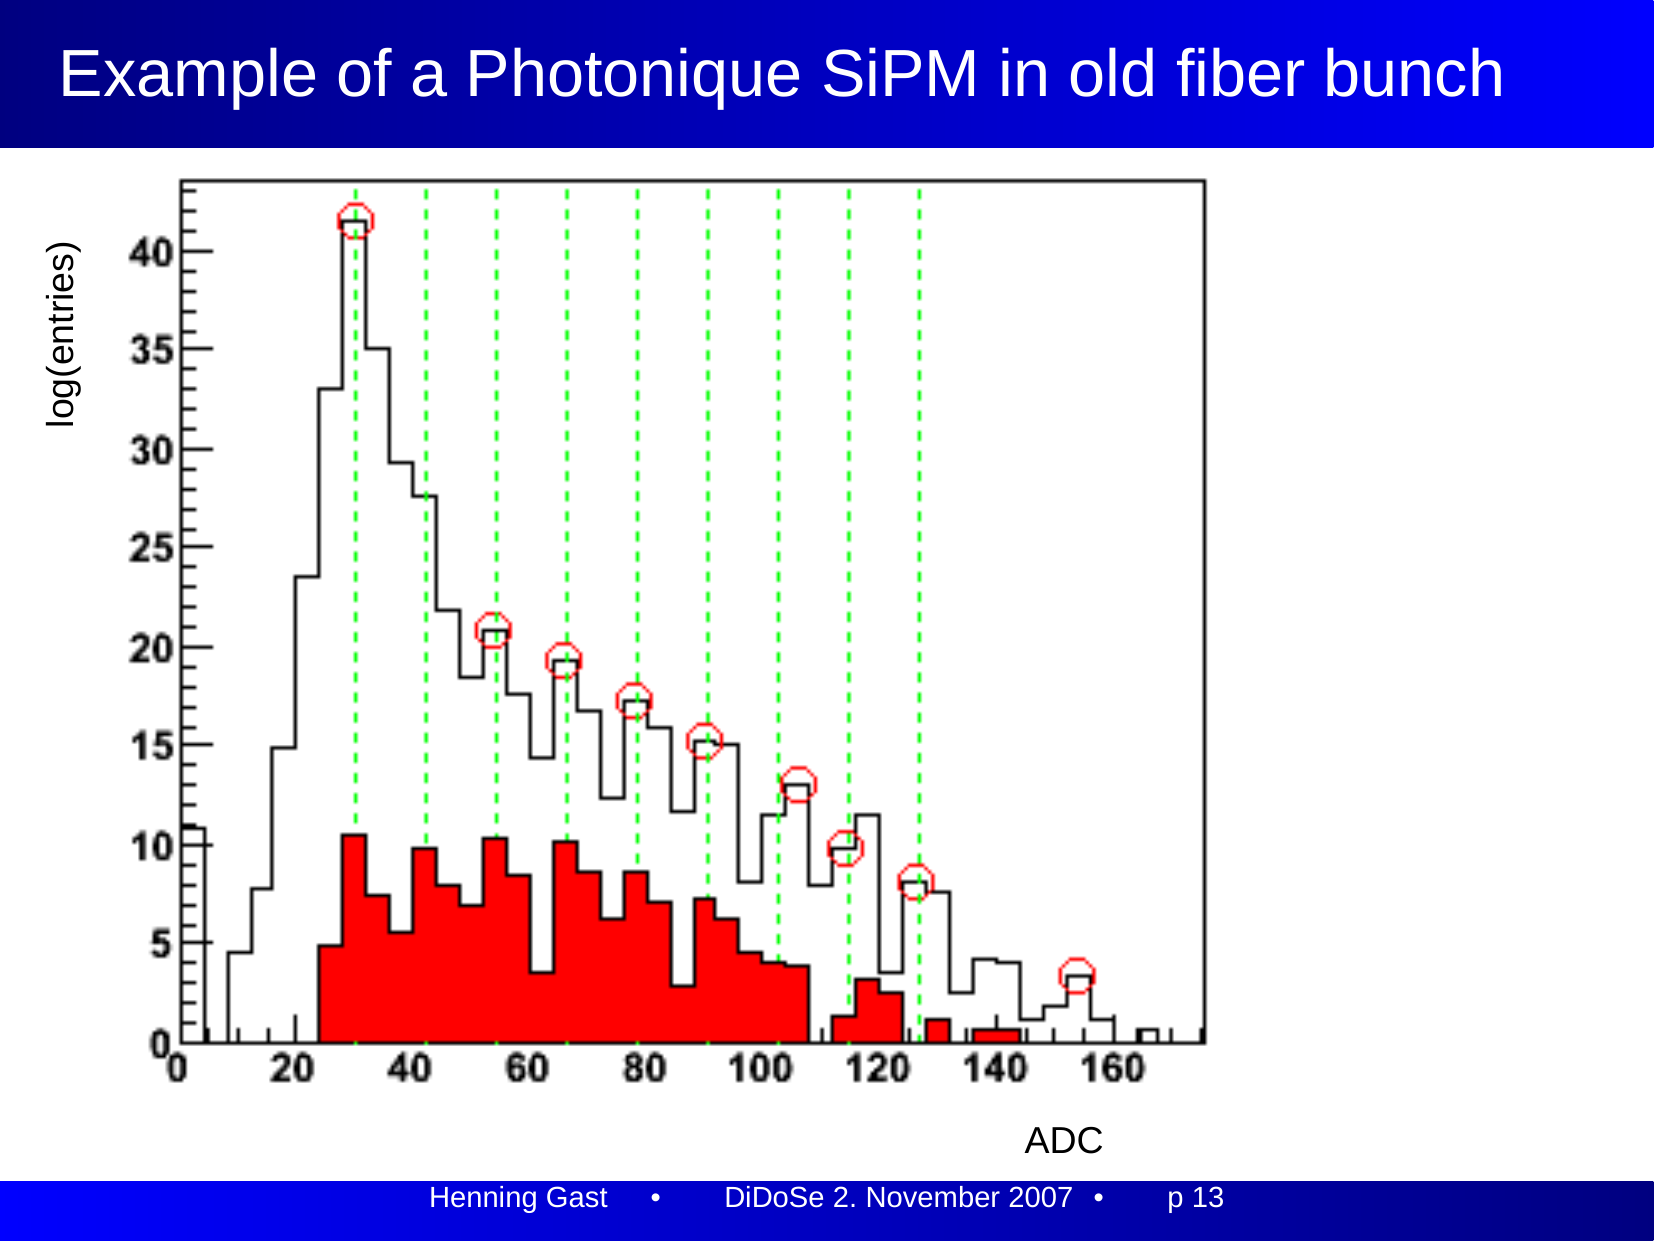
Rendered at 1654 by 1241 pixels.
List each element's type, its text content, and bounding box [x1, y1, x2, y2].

text_box log(entries) [31, 206, 89, 443]
picture [117, 177, 1241, 1103]
text_box ADC [1009, 1112, 1217, 1170]
title Example of a Photonique SiPM in old fiber bunch [0, 0, 1654, 148]
